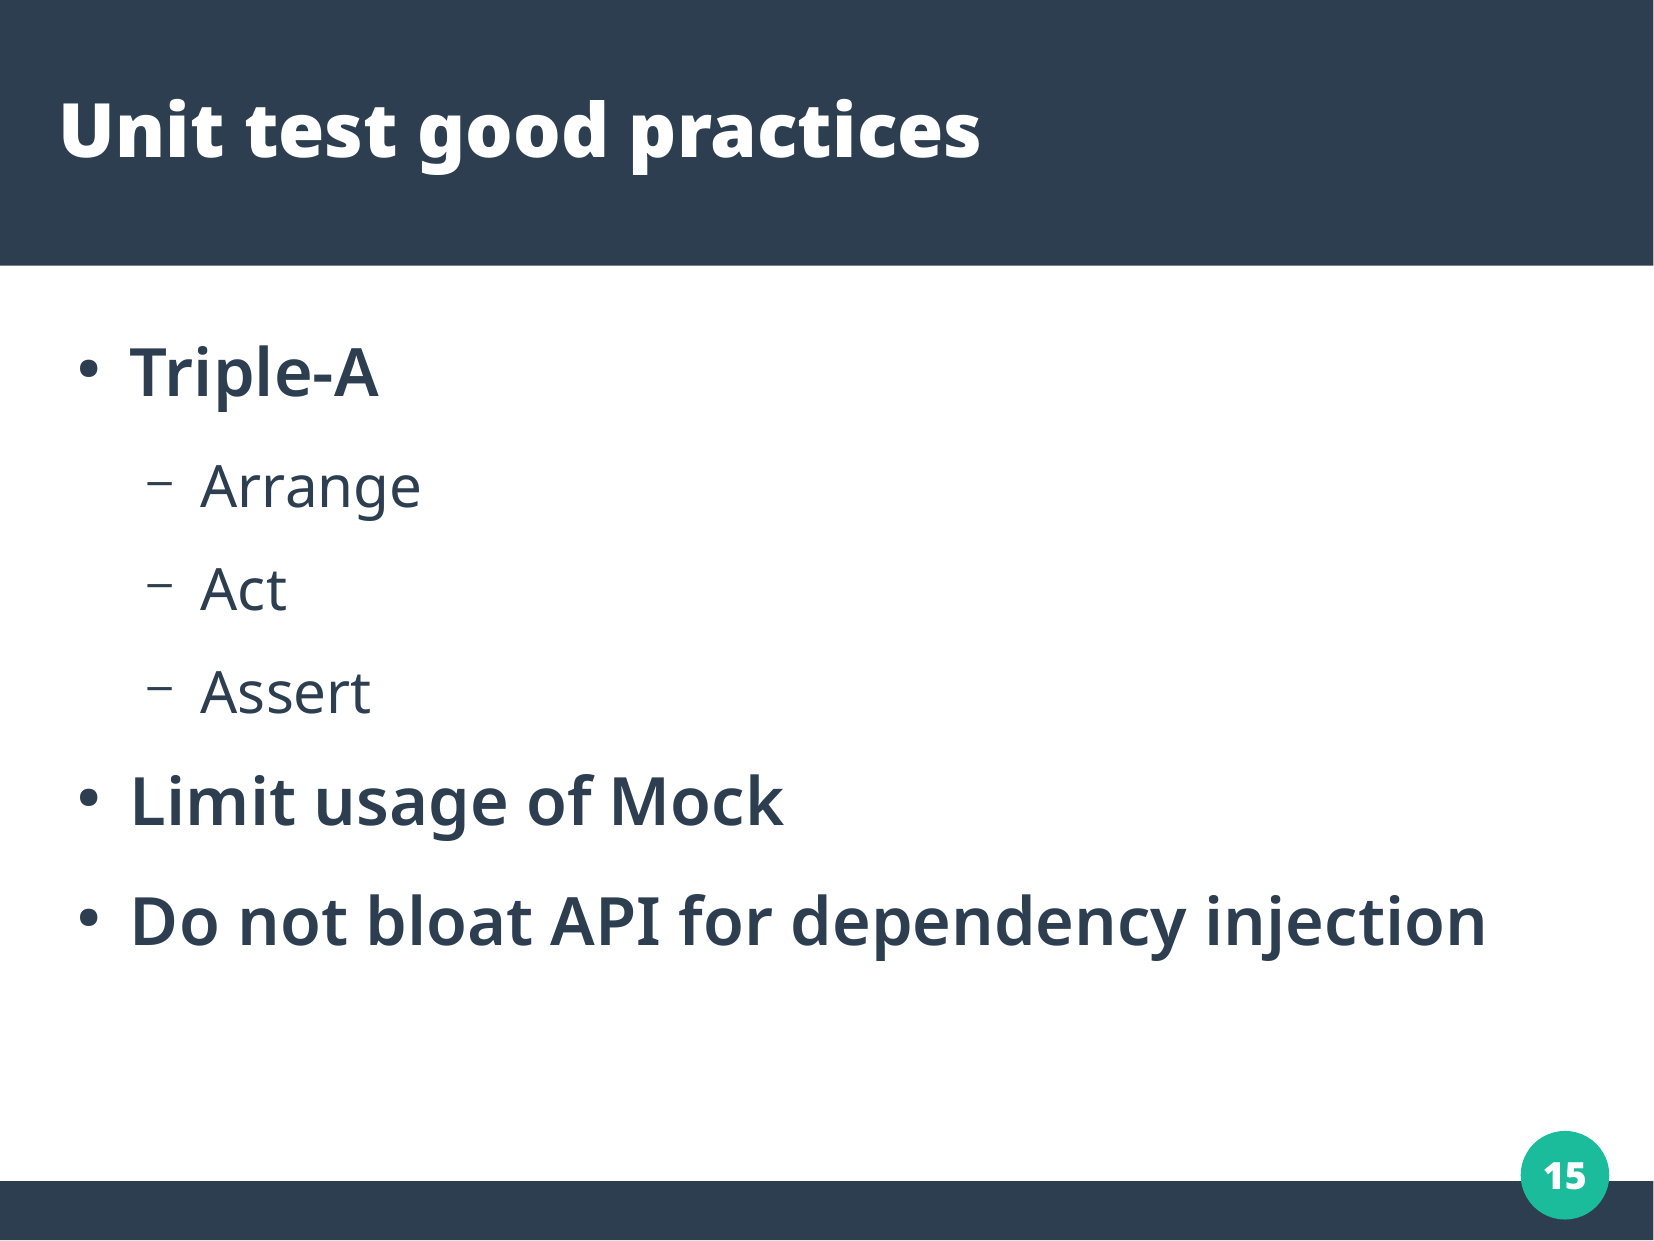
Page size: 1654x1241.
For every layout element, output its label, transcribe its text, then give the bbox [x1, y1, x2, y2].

title Unit test good practices [59, 49, 1595, 207]
list Triple-A Arrange Act Assert Limit usage of Mock Do not bloat API for dependency injection [59, 324, 1595, 1152]
